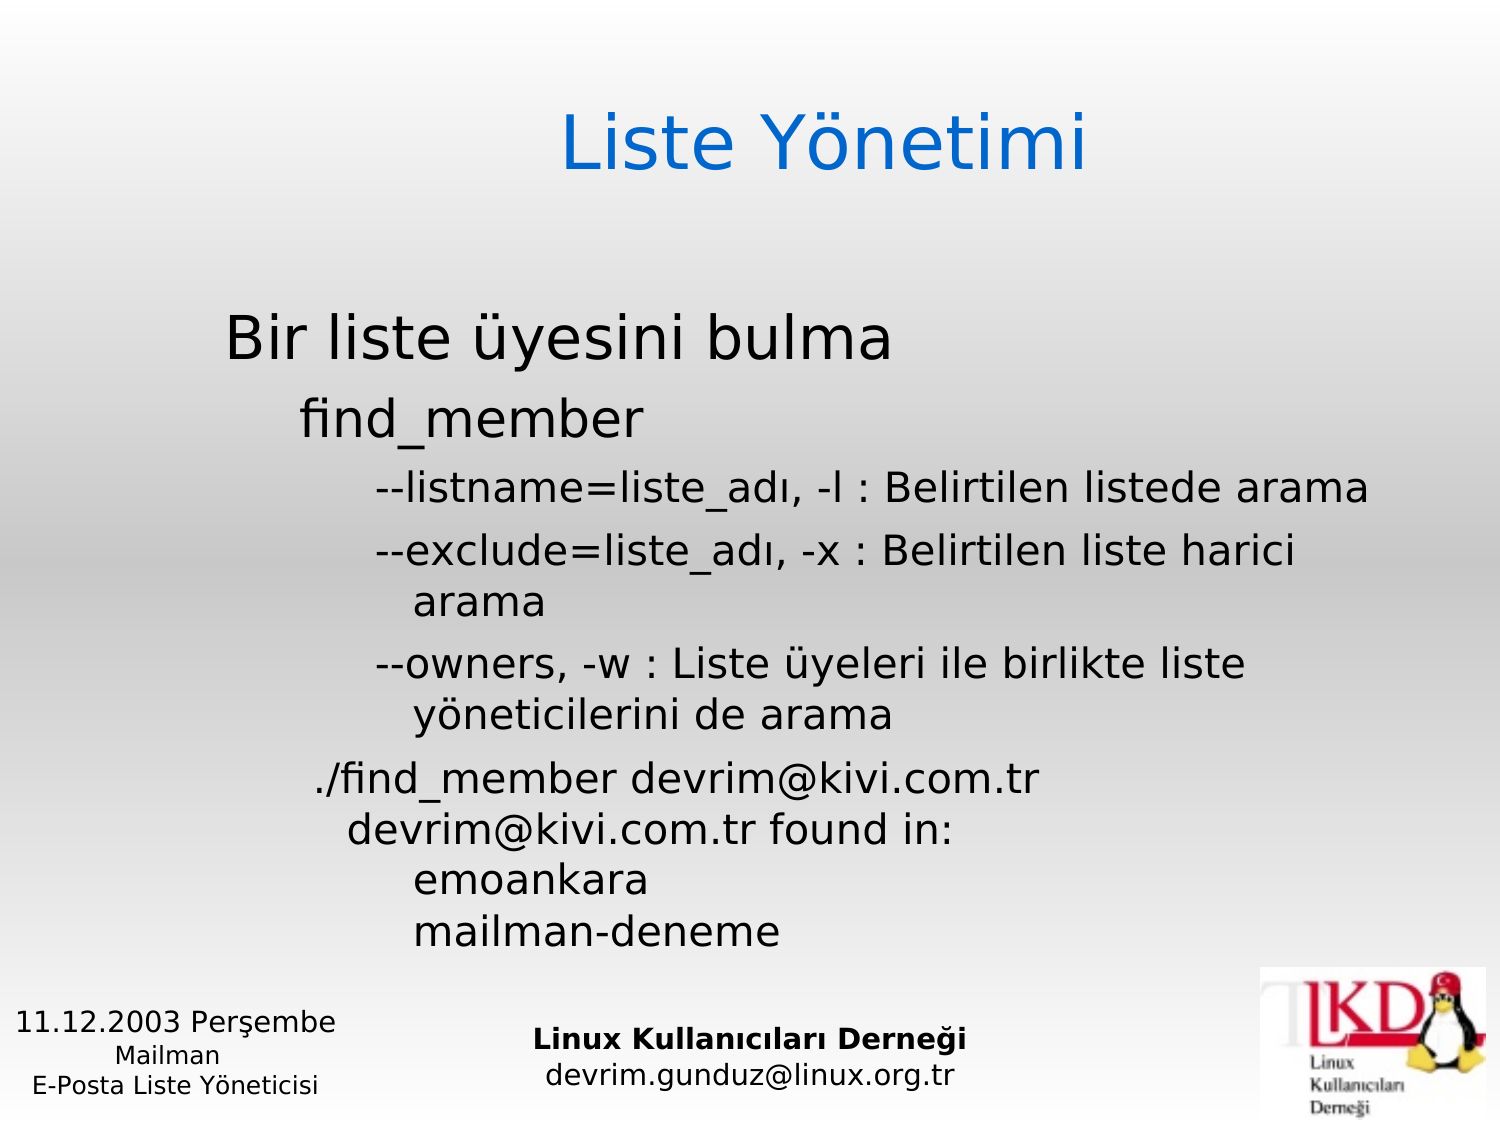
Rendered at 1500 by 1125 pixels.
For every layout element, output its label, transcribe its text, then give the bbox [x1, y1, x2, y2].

picture [1260, 967, 1486, 1120]
list Bir liste üyesini bulma find_member --listname=liste_adı, -l : Belirtilen listede arama --exclude=liste_adı, -x : Belirtilen liste harici arama --owners, -w : Liste üyeleri ile birlikte liste yöneticilerini de arama ./find_member devrim@kivi.com.tr devrim@kivi.com.tr found in: emoankara mailman-deneme [224, 299, 1425, 975]
title Liste Yönetimi [224, 43, 1425, 238]
